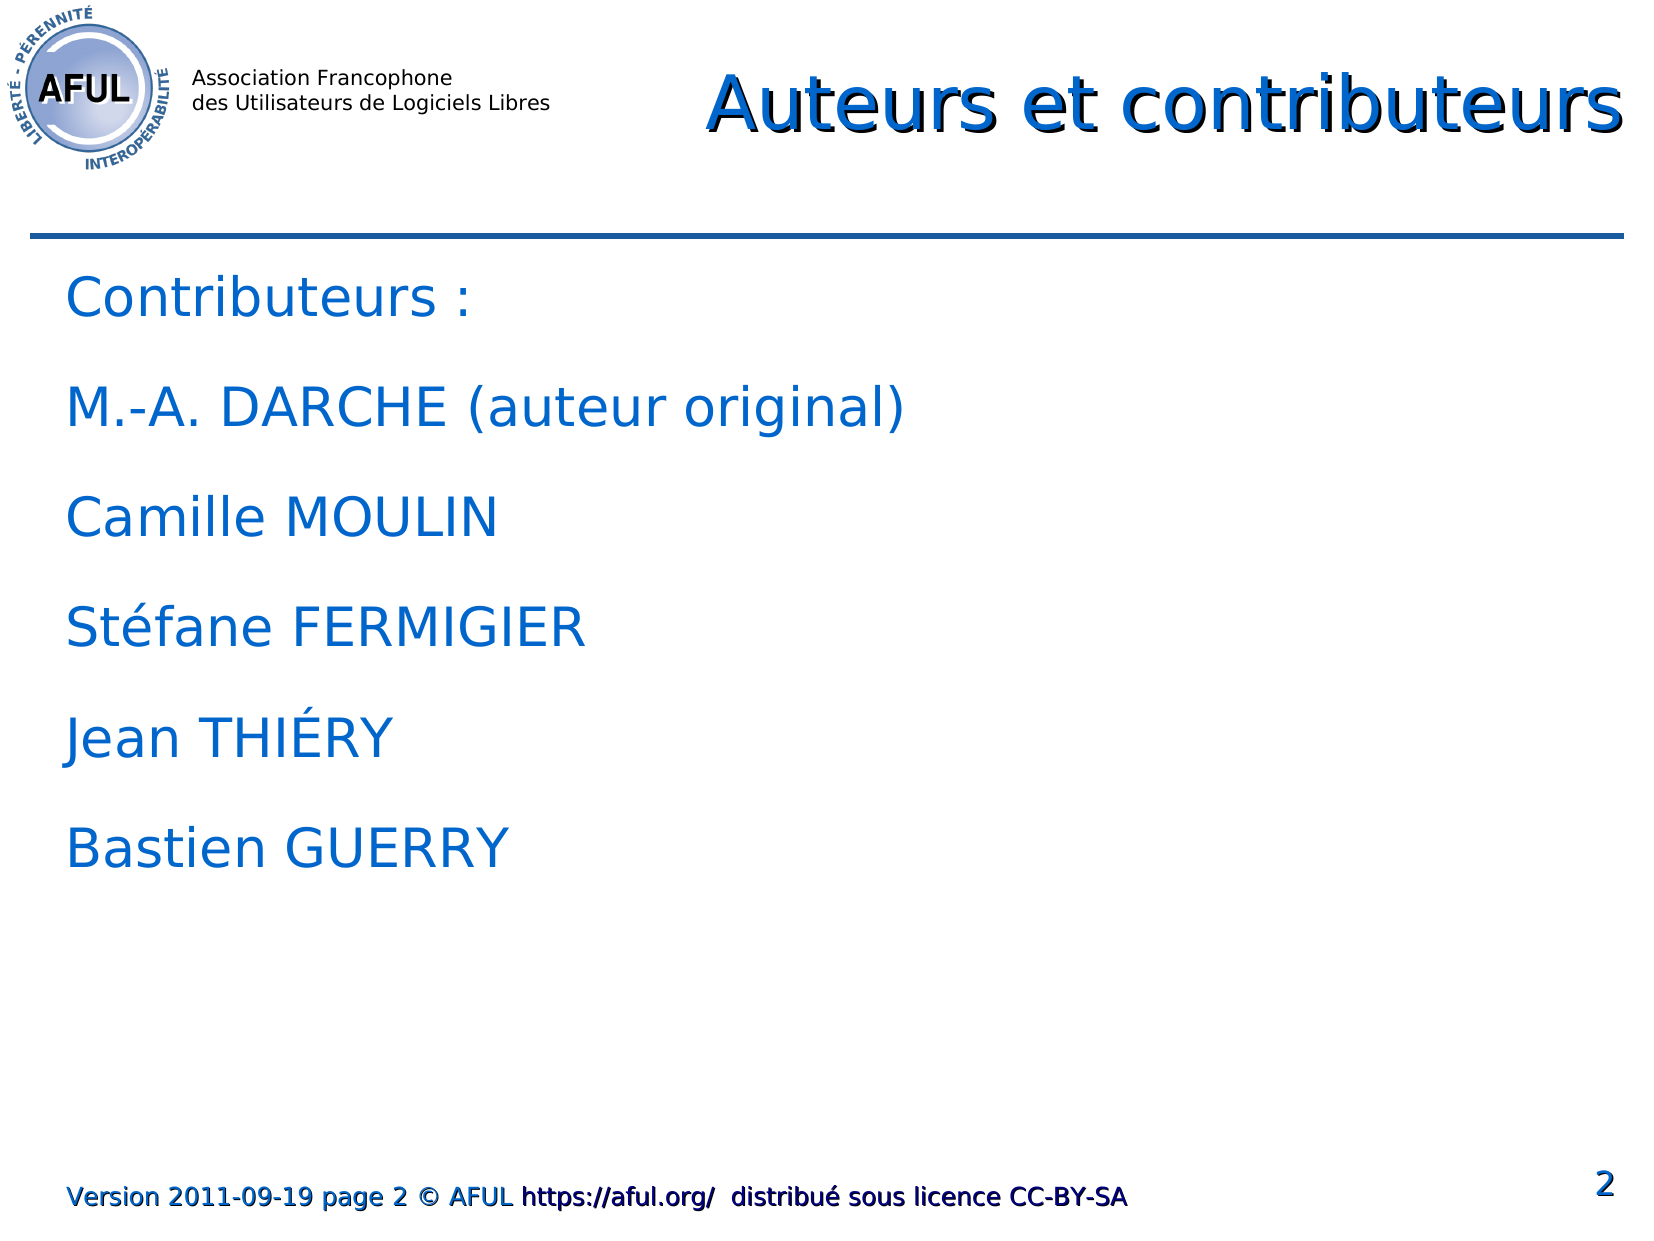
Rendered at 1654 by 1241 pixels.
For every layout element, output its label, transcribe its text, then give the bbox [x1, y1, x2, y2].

title Auteurs et contributeurs [501, 0, 1625, 207]
list Contributeurs : M.-A. DARCHE (auteur original) Camille MOULIN Stéfane FERMIGIER Jean THIÉRY Bastien GUERRY [47, 265, 1595, 1182]
picture [0, 0, 178, 178]
